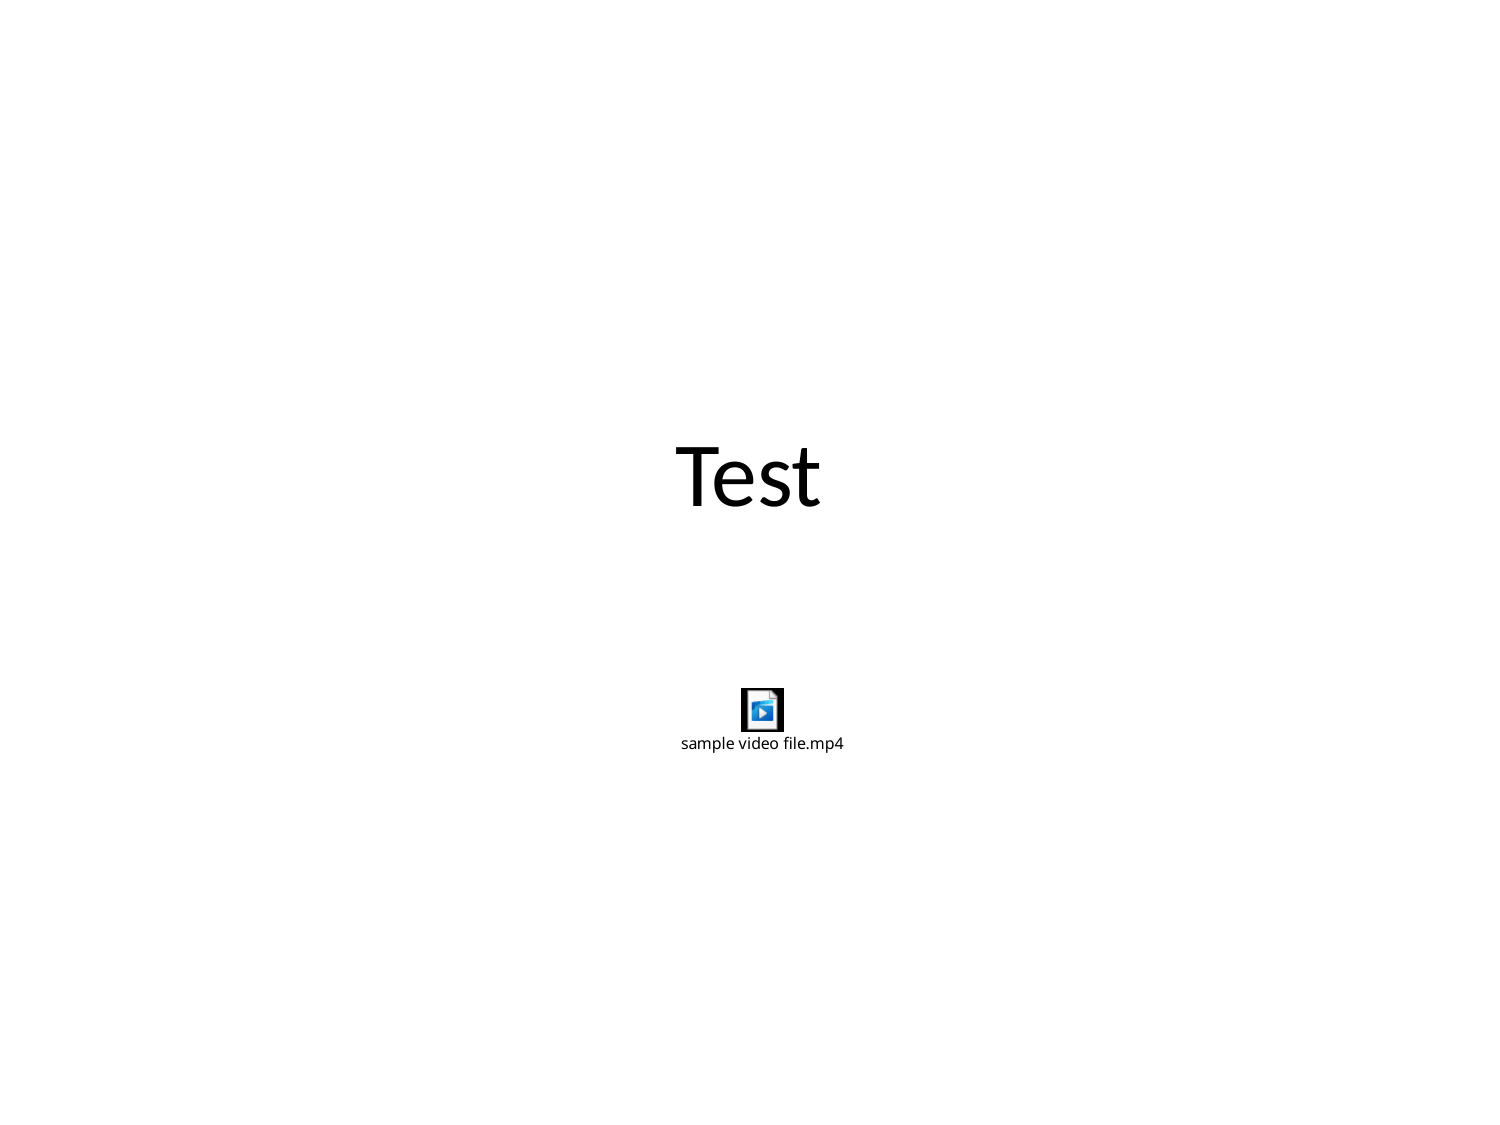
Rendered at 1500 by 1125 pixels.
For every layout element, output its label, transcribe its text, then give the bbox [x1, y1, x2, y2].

chart [664, 688, 861, 761]
title Test [112, 349, 1388, 591]
